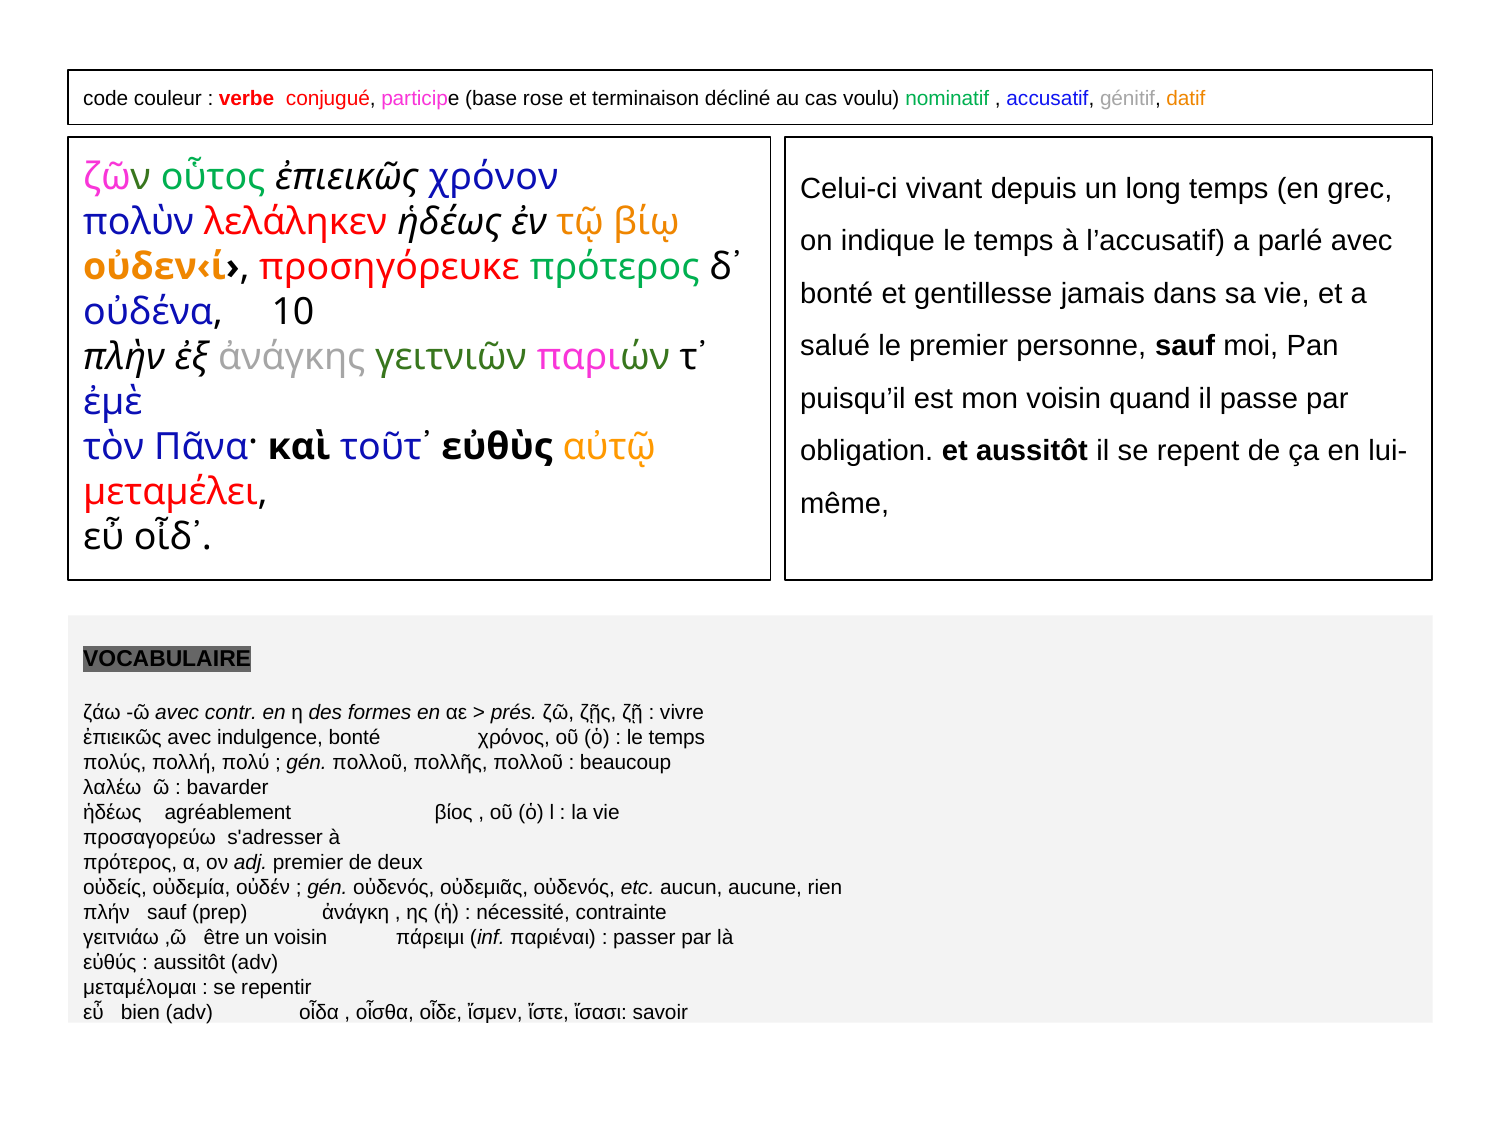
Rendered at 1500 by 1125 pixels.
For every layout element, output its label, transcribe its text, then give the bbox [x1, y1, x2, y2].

text_box code couleur : verbe conjugué, participe (base rose et terminaison décliné au cas voulu) nominatif , accusatif, génitif, datif [68, 70, 1433, 125]
text_box Celui-ci vivant depuis un long temps (en grec, on indique le temps à l’accusatif) a parlé avec bonté et gentillesse jamais dans sa vie, et a salué le premier personne, sauf moi, Pan puisqu’il est mon voisin quand il passe par obligation. et aussitôt il se repent de ça en lui-même, [785, 136, 1432, 581]
text_box VOCABULAIRE ζάω -ῶ avec contr. en η des formes en αε > prés. ζῶ, ζῇς, ζῇ : vivre ἐπιεικῶς avec indulgence, bonté χρόνος, οῦ (ὁ) : le temps πολύς, πολλή, πολύ ; gén. πολλοῦ, πολλῆς, πολλοῦ : beaucoup λαλέω ῶ : bavarder ἡδέως agréablement βίος , οῦ (ὁ) l : la vie προσαγορεύω s'adresser à πρότερος, α, ον adj. premier de deux οὐδείς, οὐδεμία, οὐδέν ; gén. οὐδενός, οὐδεμιᾶς, οὐδενός, etc. aucun, aucune, rien πλήν sauf (prep) ἀνάγκη , ης (ἡ) : nécessité, contrainte γειτνιάω ,ῶ être un voisin πάρειμι (inf. παριέναι) : passer par là εὐθύς : aussitôt (adv) μεταμέλομαι : se repentir εὖ bien (adv) οἶδα , οἶσθα, οἶδε, ἴσμεν, ἴστε, ἴσασι: savoir [68, 615, 1433, 1023]
text_box ζῶν οὗτος ἐπιεικῶς χρόνον πολὺν λελάληκεν ἡδέως ἐν τῷ βίῳ οὐδεν‹ί›, προσηγόρευκε πρότερος δ᾽ οὐδένα, 10 πλὴν ἐξ ἀνάγκης γειτνιῶν παριών τ᾽ ἐμὲ τὸν Πᾶνα· καὶ τοῦτ᾽ εὐθὺς αὐτῷ μεταμέλει, εὖ οἶδ᾽. [68, 136, 771, 581]
